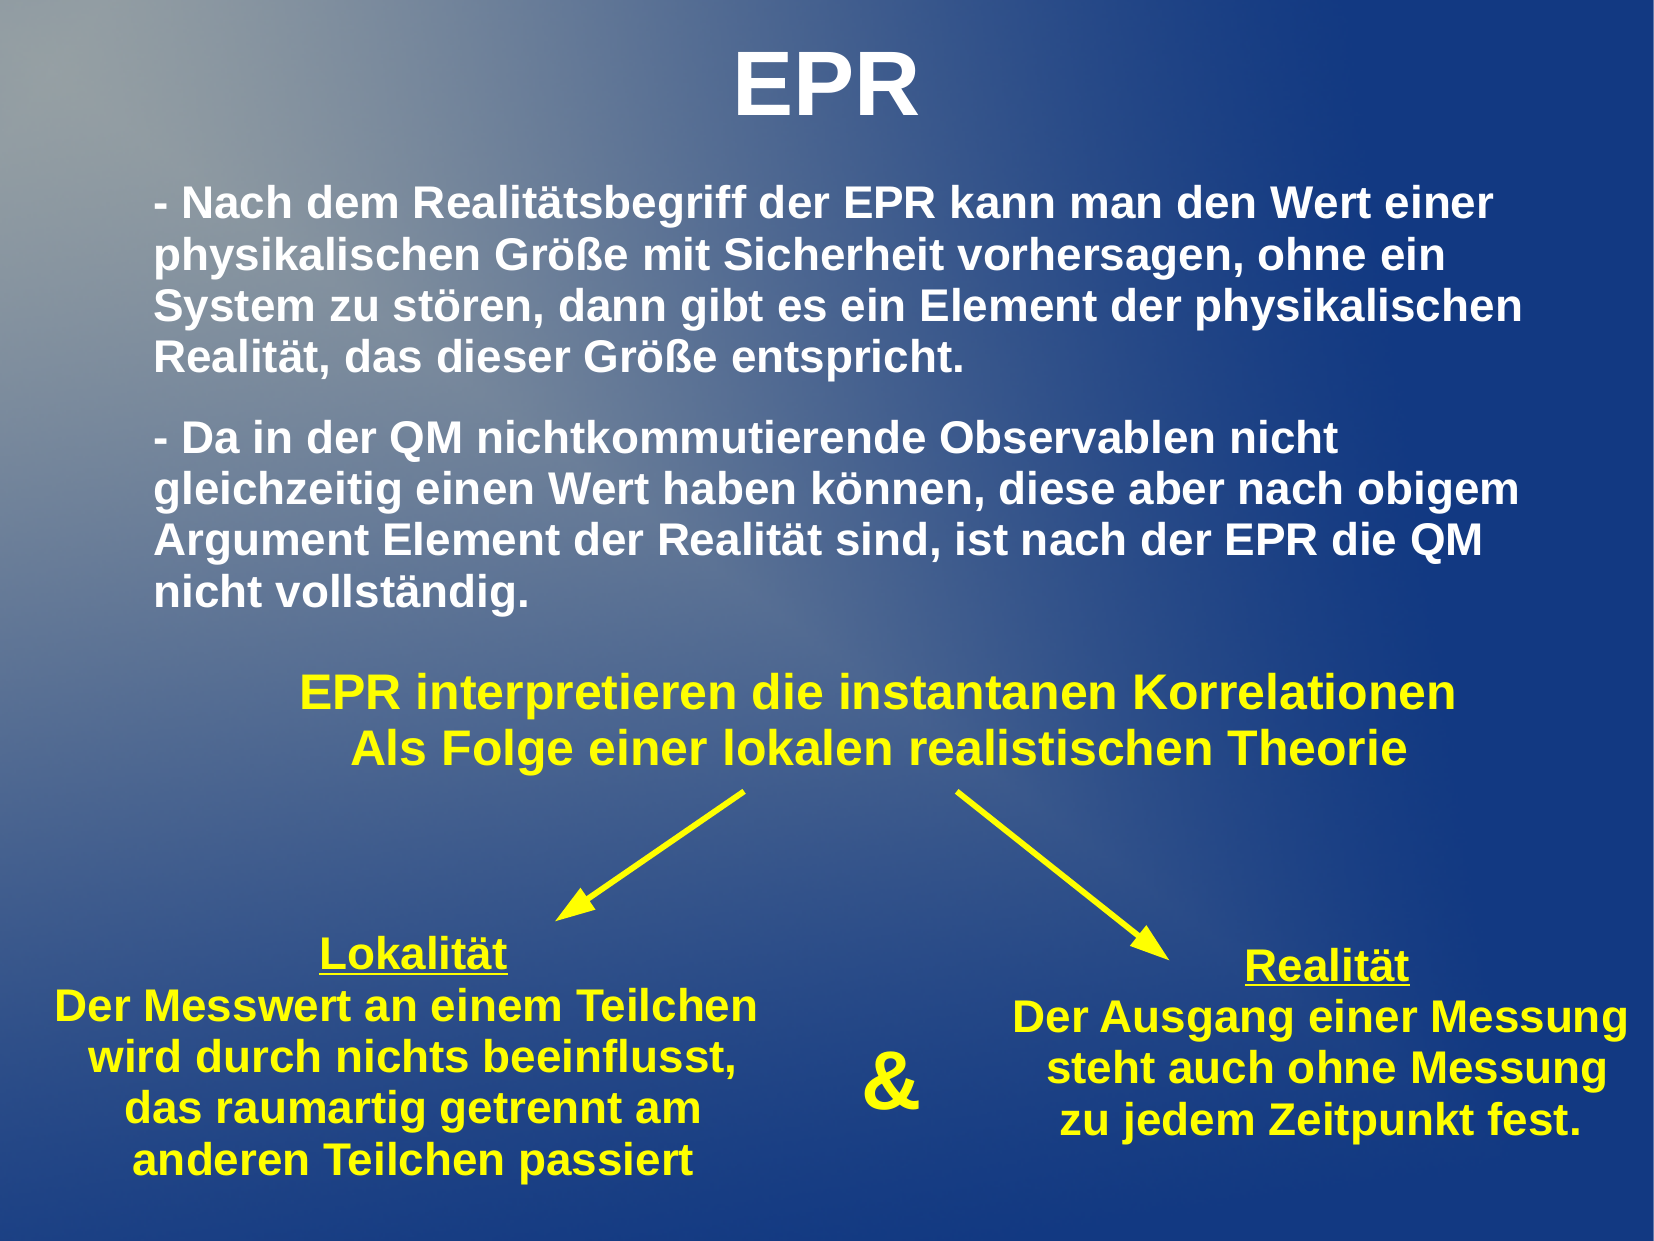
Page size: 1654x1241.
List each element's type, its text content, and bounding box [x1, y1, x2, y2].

list - Nach dem Realitätsbegriff der EPR kann man den Wert einer physikalischen Größe mit Sicherheit vorhersagen, ohne ein System zu stören, dann gibt es ein Element der physikalischen Realität, das dieser Größe entspricht. - Da in der QM nichtkommutierende Observablen nicht gleichzeitig einen Wert haben können, diese aber nach obigem Argument Element der Realität sind, ist nach der EPR die QM nicht vollständig. [82, 177, 1560, 1193]
text_box EPR interpretieren die instantanen Korrelationen Als Folge einer lokalen realistischen Theorie [614, 691, 1158, 792]
picture [0, 0, 1654, 1241]
text_box & [832, 1003, 951, 1158]
text_box Realität Der Ausgang einer Messung steht auch ohne Messung zu jedem Zeitpunkt fest. [1055, 960, 1600, 1167]
text_box Lokalität Der Messwert an einem Teilchen wird durch nichts beeinflusst, das raumartig getrennt am anderen Teilchen passiert [141, 974, 686, 1181]
title EPR [82, 13, 1571, 154]
